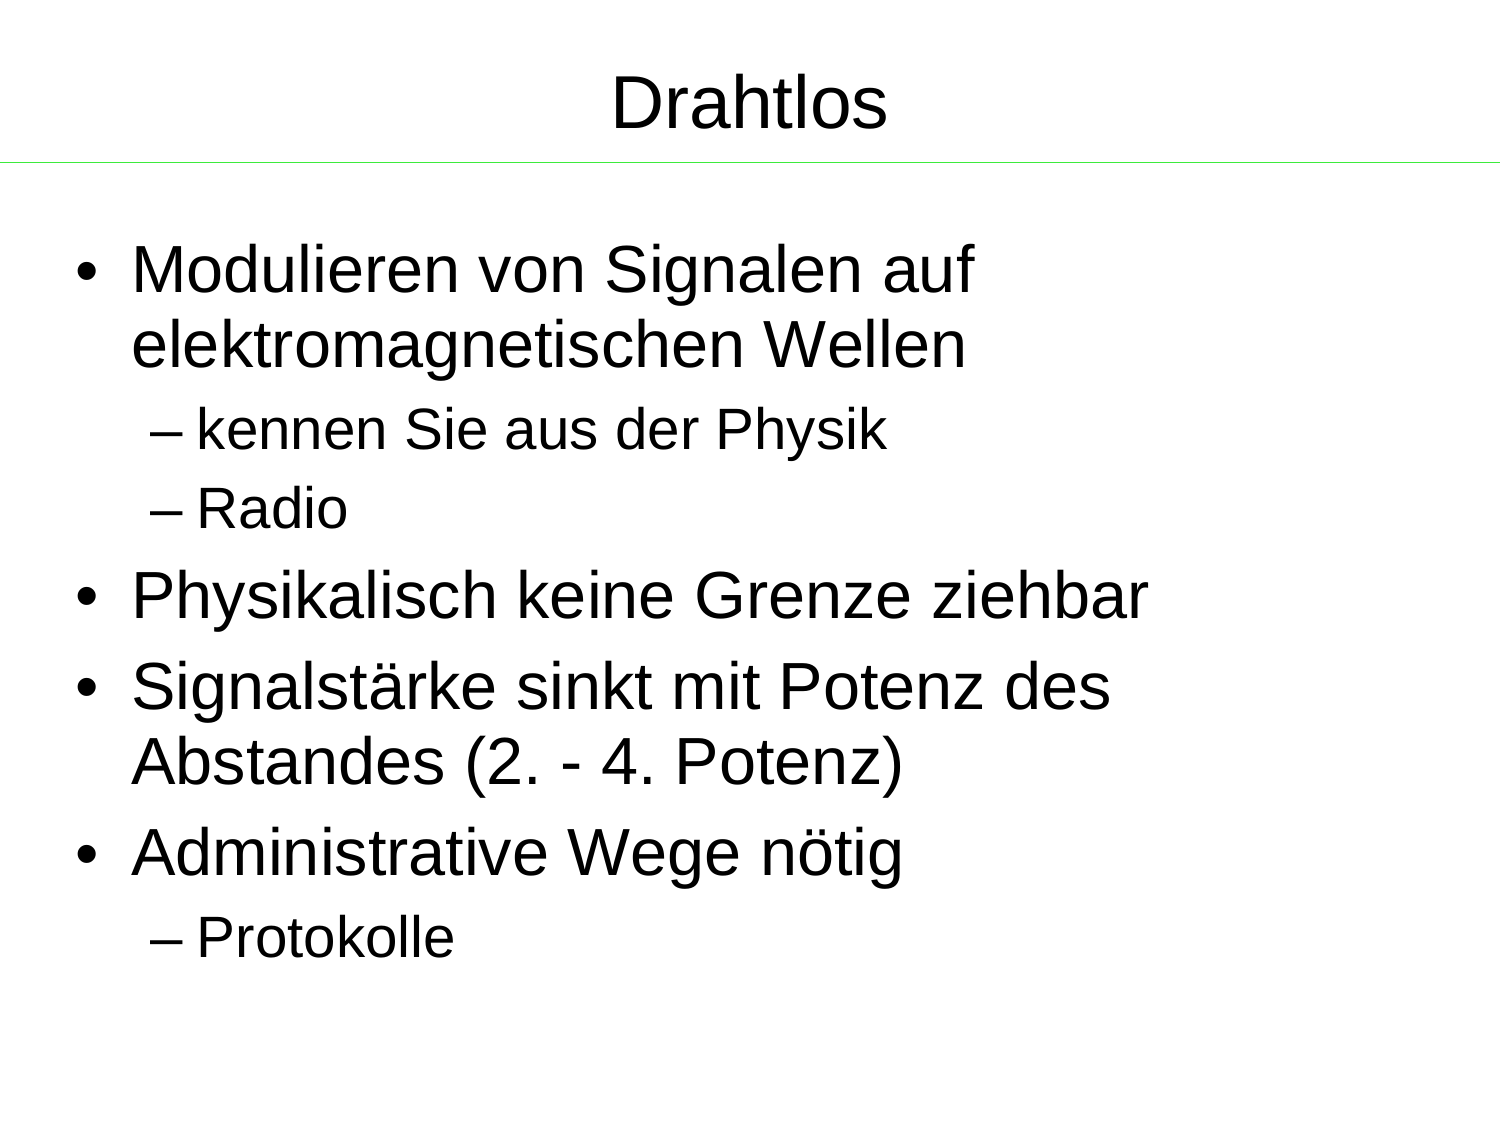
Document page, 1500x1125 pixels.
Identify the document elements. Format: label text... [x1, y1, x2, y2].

title Drahtlos [75, 49, 1426, 156]
list Modulieren von Signalen auf elektromagnetischen Wellen kennen Sie aus der Physik Radio Physikalisch keine Grenze ziehbar Signalstärke sinkt mit Potenz des Abstandes (2. - 4. Potenz) Administrative Wege nötig Protokolle [75, 232, 1426, 1001]
